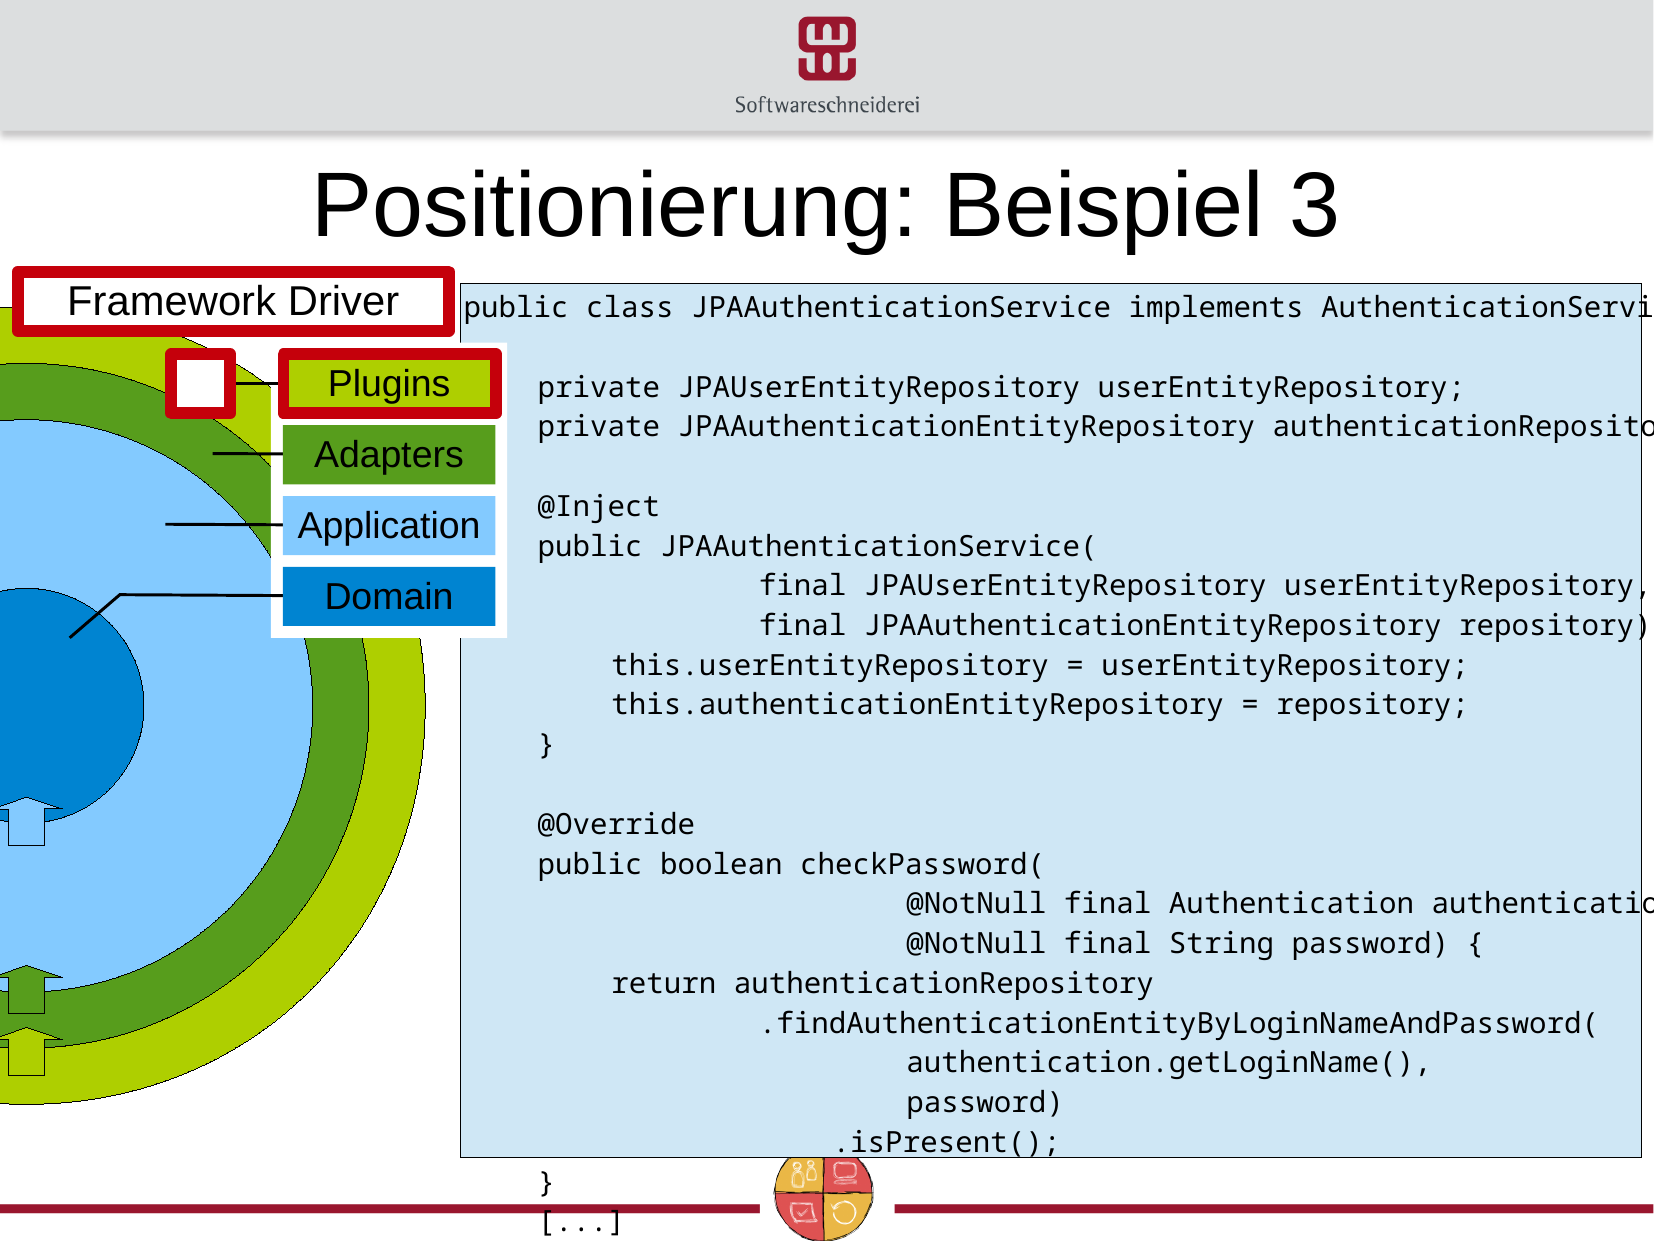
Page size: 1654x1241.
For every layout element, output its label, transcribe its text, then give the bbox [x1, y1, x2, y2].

text_box Domain [282, 566, 496, 626]
picture [0, 433, 1654, 1241]
text_box public class JPAAuthenticationService implements AuthenticationService { private JPAUserEntityRepository userEntityRepository; private JPAAuthenticationEntityRepository authenticationRepository; @Inject public JPAAuthenticationService( final JPAUserEntityRepository userEntityRepository, final JPAAuthenticationEntityRepository repository) { this.userEntityRepository = userEntityRepository; this.authenticationEntityRepository = repository; } @Override public boolean checkPassword( @NotNull final Authentication authentication, @NotNull final String password) { return authenticationRepository .findAuthenticationEntityByLoginNameAndPassword( authentication.getLoginName(), password) .isPresent(); } [...] } [460, 283, 1642, 1158]
picture [0, 0, 1654, 424]
text_box Plugins [289, 360, 490, 407]
text_box Application [282, 496, 496, 556]
picture [1644, 422, 1653, 434]
text_box [0, 307, 508, 1105]
text_box Framework Driver [17, 271, 449, 331]
picture [1645, 899, 1654, 911]
title Positionierung: Beispiel 3 [82, 147, 1571, 257]
text_box Adapters [282, 425, 496, 485]
